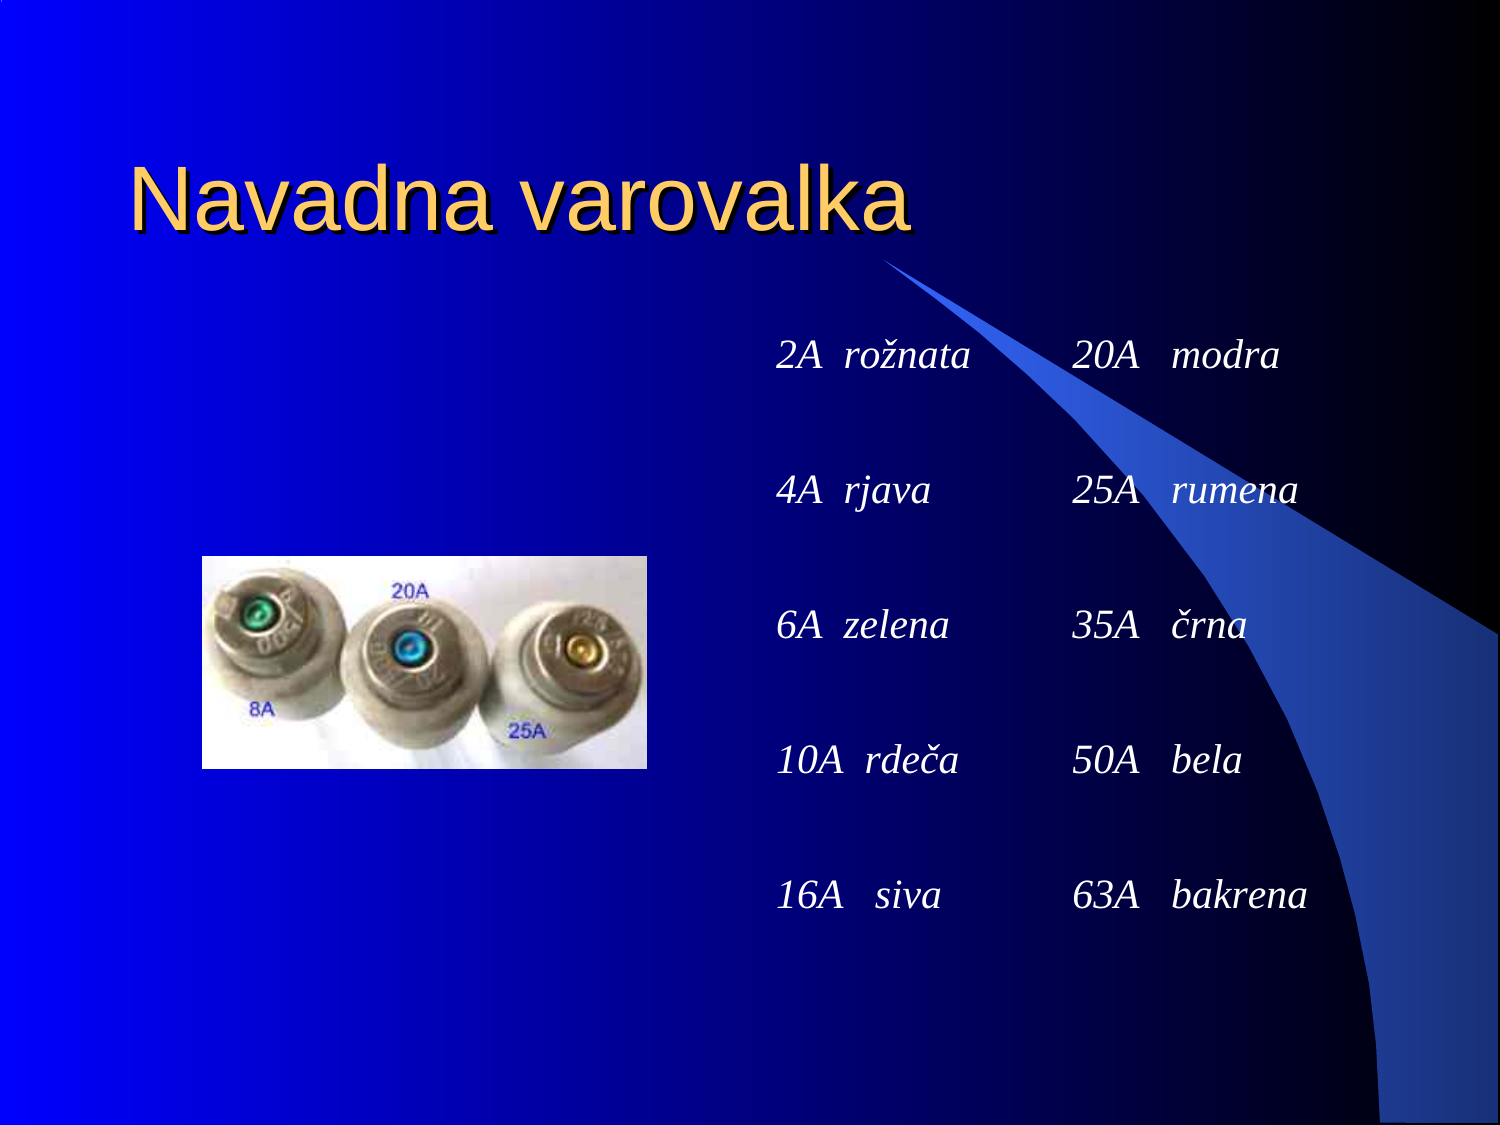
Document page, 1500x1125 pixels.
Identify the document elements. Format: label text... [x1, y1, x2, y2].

table_cell 10A rdeča [761, 730, 1058, 865]
table_cell 25A rumena [1058, 460, 1387, 595]
table_cell 4A rjava [761, 460, 1058, 595]
table_header 2A rožnata [761, 325, 1058, 460]
table_cell 63A bakrena [1058, 865, 1387, 1000]
table_cell 16A siva [761, 865, 1058, 1000]
table_cell 6A zelena [761, 595, 1058, 730]
picture [202, 556, 647, 769]
table_header 20A modra [1058, 325, 1387, 460]
title Navadna varovalka [111, 99, 1438, 288]
table_cell 35A črna [1058, 595, 1387, 730]
table_cell 50A bela [1058, 730, 1387, 865]
